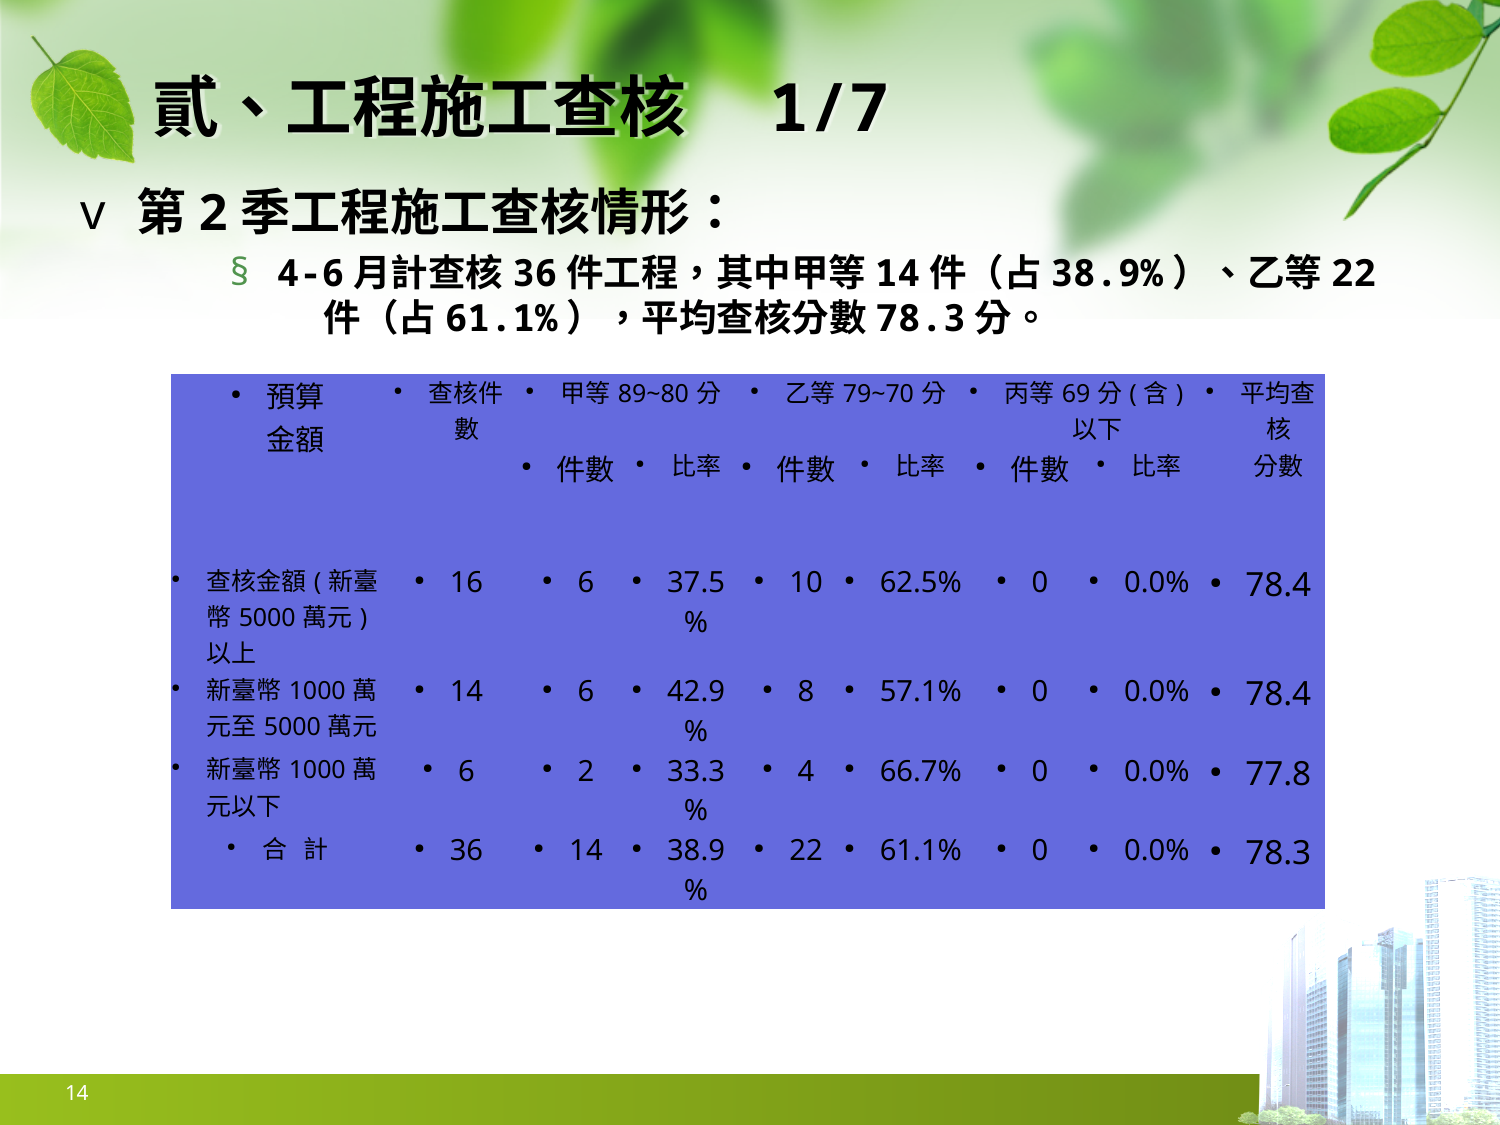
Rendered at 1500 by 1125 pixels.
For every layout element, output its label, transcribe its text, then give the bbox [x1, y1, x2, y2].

table_cell 78.4 [1196, 561, 1325, 670]
table_cell 0.0% [1082, 670, 1196, 750]
table_cell 2 [513, 750, 623, 829]
table_cell 0.0% [1082, 561, 1196, 670]
table_cell 36 [385, 829, 513, 909]
table_cell 57.1% [843, 670, 963, 750]
table_cell 4 [733, 750, 843, 829]
table_header 丙等69分(含)以下 [963, 374, 1196, 446]
text_box 14 [50, 1072, 138, 1113]
table_cell 78.3 [1196, 829, 1325, 909]
title 貳、工程施工查核 1/7 [137, 57, 1325, 150]
table_cell 查核金額(新臺幣5000萬元)以上 [171, 561, 385, 670]
table_cell 6 [513, 561, 623, 670]
table_cell 件數 [733, 446, 843, 561]
table_cell 37.5% [623, 561, 733, 670]
table_cell 62.5% [843, 561, 963, 670]
table_header 乙等79~70分 [733, 374, 963, 446]
table_cell 比率 [1082, 446, 1196, 561]
table_cell 14 [385, 670, 513, 750]
table_header 甲等89~80分 [513, 374, 733, 446]
table_cell 0.0% [1082, 829, 1196, 909]
table_cell 0 [963, 829, 1082, 909]
table_cell 66.7% [843, 750, 963, 829]
table_cell 77.8 [1196, 750, 1325, 829]
table_cell 0.0% [1082, 750, 1196, 829]
table_cell 比率 [843, 446, 963, 561]
table_header 平均查核 分數 [1196, 374, 1325, 561]
table_cell 38.9% [623, 829, 733, 909]
table_cell 新臺幣1000萬元至5000萬元 [171, 670, 385, 750]
table_cell 合 計 [171, 829, 385, 909]
table_cell 33.3% [623, 750, 733, 829]
table_cell 新臺幣1000萬元以下 [171, 750, 385, 829]
table_header 預算 金額 [171, 374, 385, 561]
table_cell 10 [733, 561, 843, 670]
table_cell 42.9% [623, 670, 733, 750]
table_cell 78.4 [1196, 670, 1325, 750]
table_cell 比率 [623, 446, 733, 561]
table_cell 0 [963, 750, 1082, 829]
table_cell 0 [963, 670, 1082, 750]
list 第2季工程施工查核情形： 4-6月計查核36件工程，其中甲等14件（占38.9%）、乙等22件（占61.1%），平均查核分數78.3分。 [64, 172, 1436, 1000]
table_header 查核件數 [385, 374, 513, 561]
table_cell 件數 [963, 446, 1082, 561]
table_cell 16 [385, 561, 513, 670]
table_cell 61.1% [843, 829, 963, 909]
table_cell 8 [733, 670, 843, 750]
table_cell 22 [733, 829, 843, 909]
table_cell 6 [513, 670, 623, 750]
table_cell 14 [513, 829, 623, 909]
table_cell 件數 [513, 446, 623, 561]
table_cell 0 [963, 561, 1082, 670]
table_cell 6 [385, 750, 513, 829]
